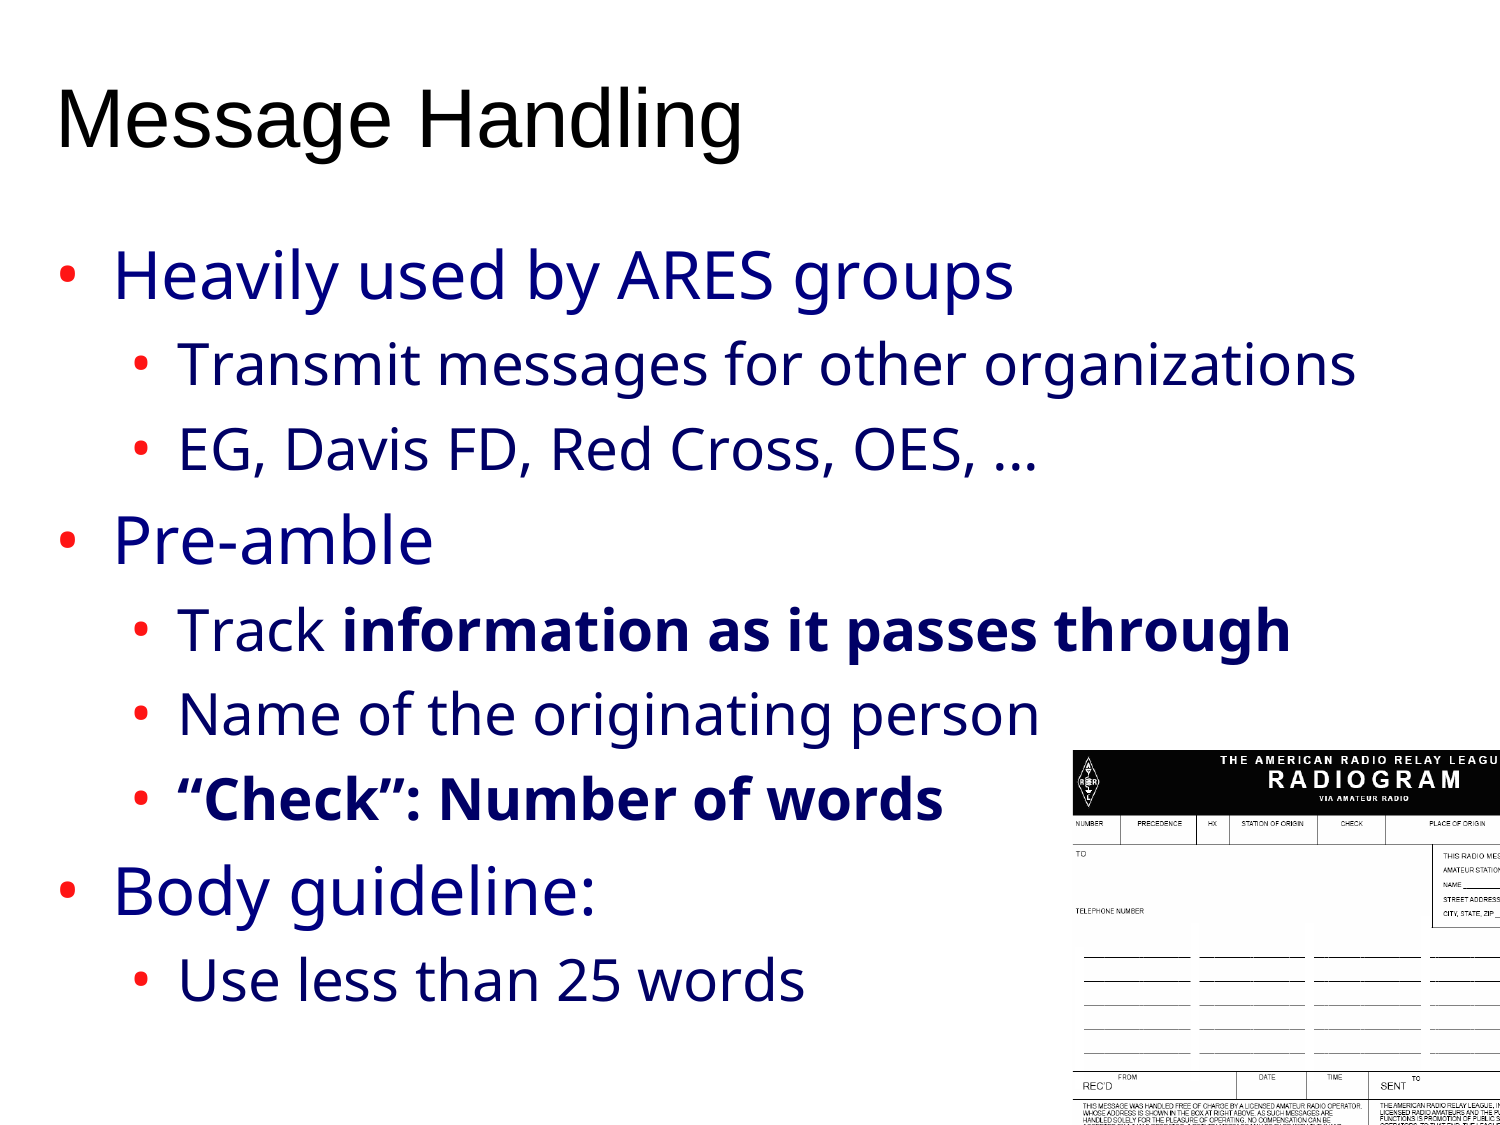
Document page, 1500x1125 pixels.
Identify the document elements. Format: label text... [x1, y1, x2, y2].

picture [0, 0, 1500, 1125]
title Message Handling [41, 42, 1459, 186]
list Heavily used by ARES groups Transmit messages for other organizations EG, Davis FD, Red Cross, OES, ... Pre-amble Track information as it passes through Name of the originating person “Check”: Number of words Body guideline: Use less than 25 words [41, 224, 1459, 1021]
